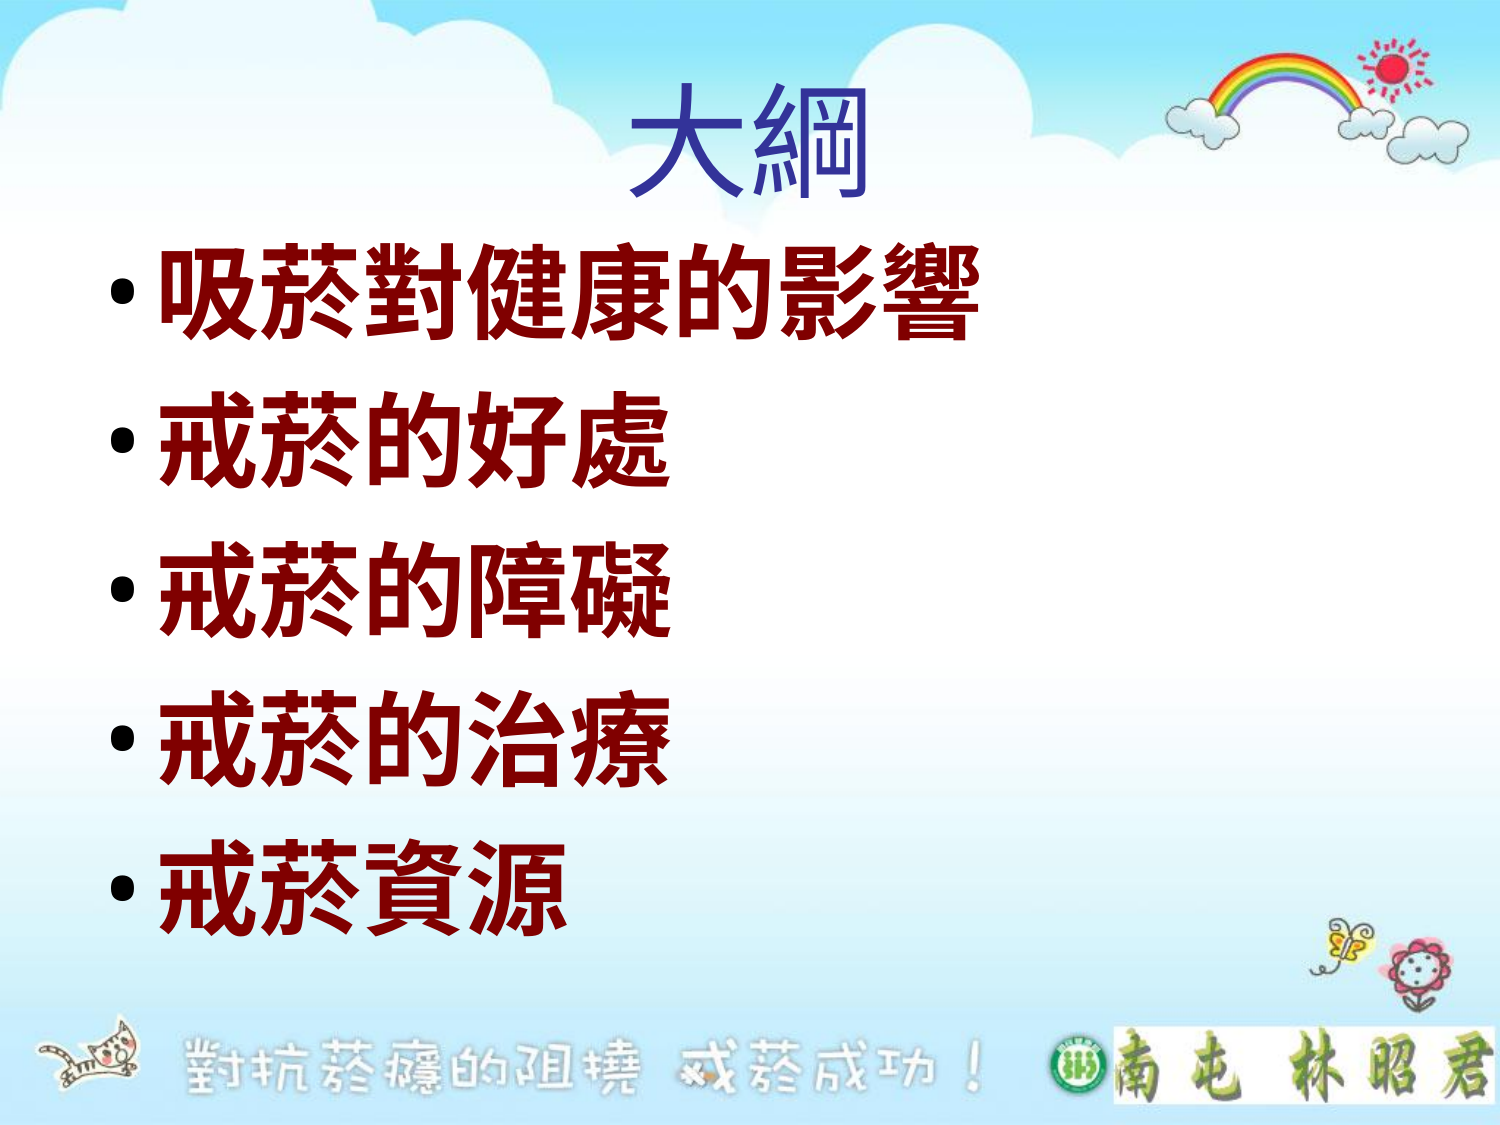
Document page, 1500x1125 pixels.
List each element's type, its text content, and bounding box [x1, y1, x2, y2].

list 吸菸對健康的影響 戒菸的好處 戒菸的障礙 戒菸的治療 戒菸資源 [88, 220, 1439, 963]
title 大綱 [75, 45, 1426, 233]
